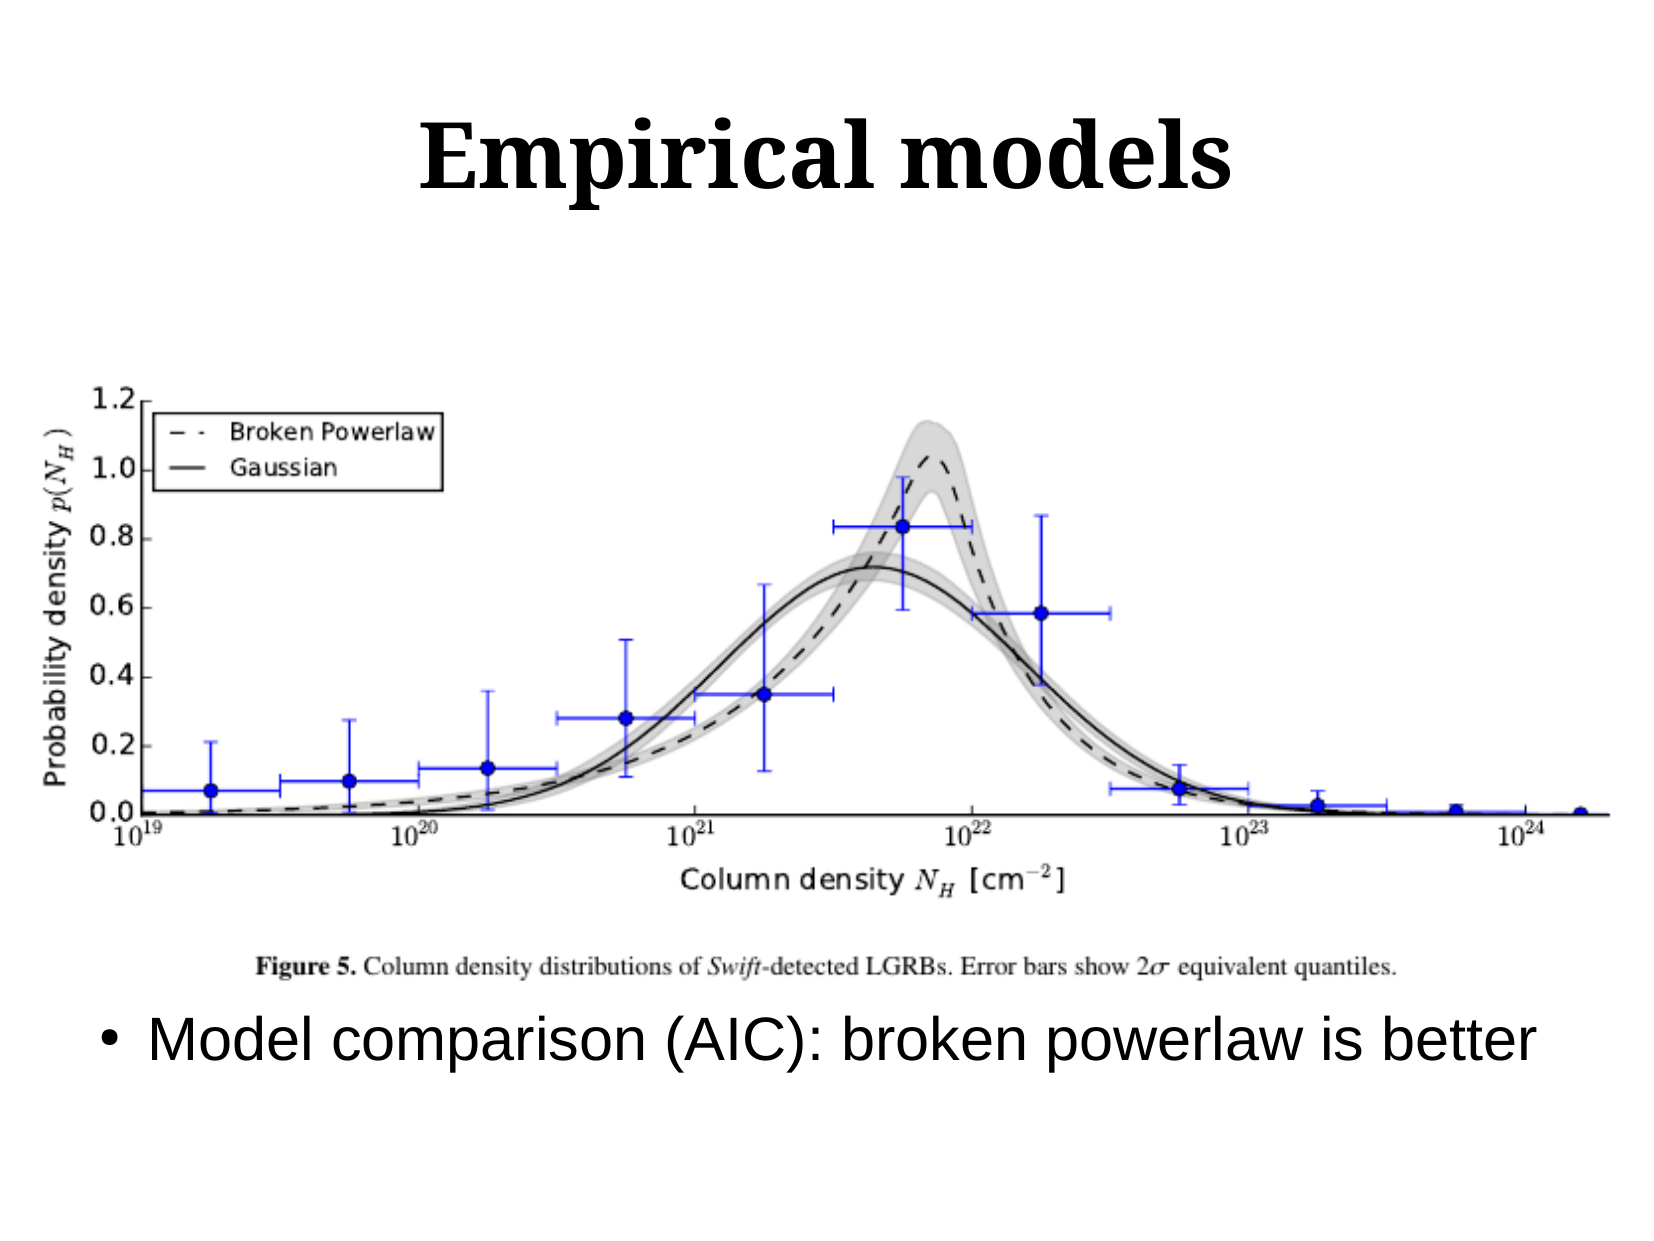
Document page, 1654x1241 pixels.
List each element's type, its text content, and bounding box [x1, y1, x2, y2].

list Model comparison (AIC): broken powerlaw is better [82, 1005, 1571, 1141]
picture [0, 359, 1654, 995]
title Empirical models [82, 49, 1571, 257]
